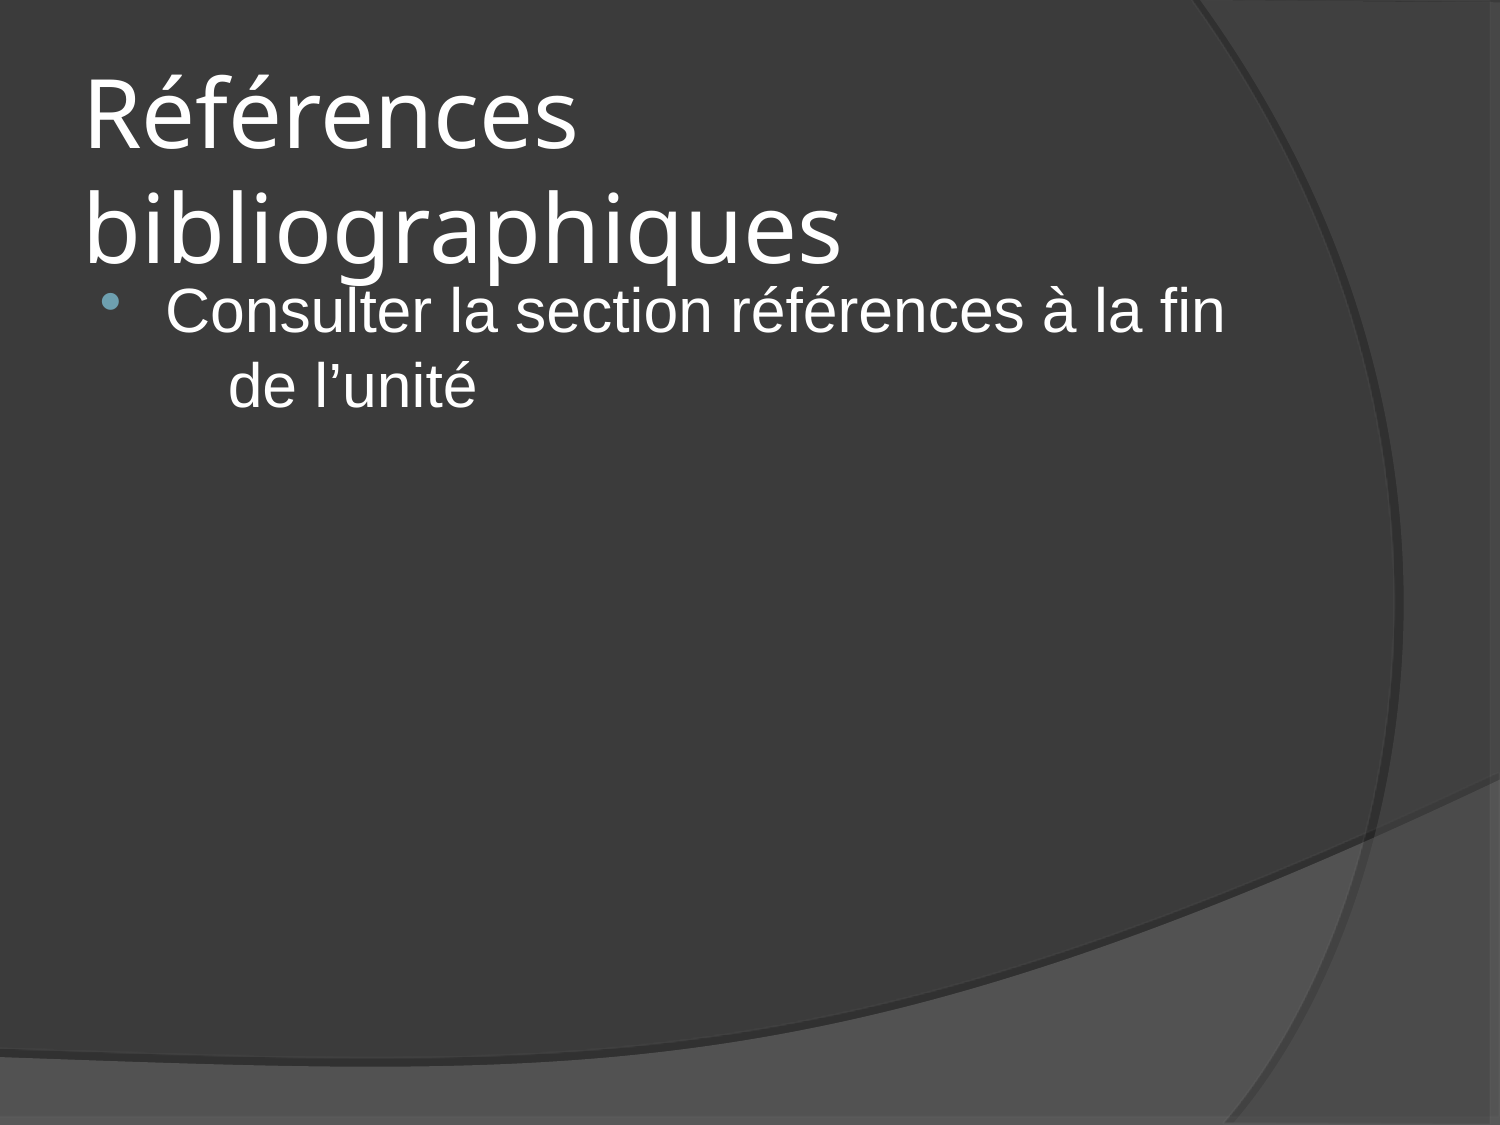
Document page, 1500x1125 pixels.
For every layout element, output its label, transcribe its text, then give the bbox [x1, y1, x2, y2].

list Consulter la section références à la fin de l’unité [75, 262, 1300, 1005]
title Références bibliographiques [75, 45, 1300, 233]
